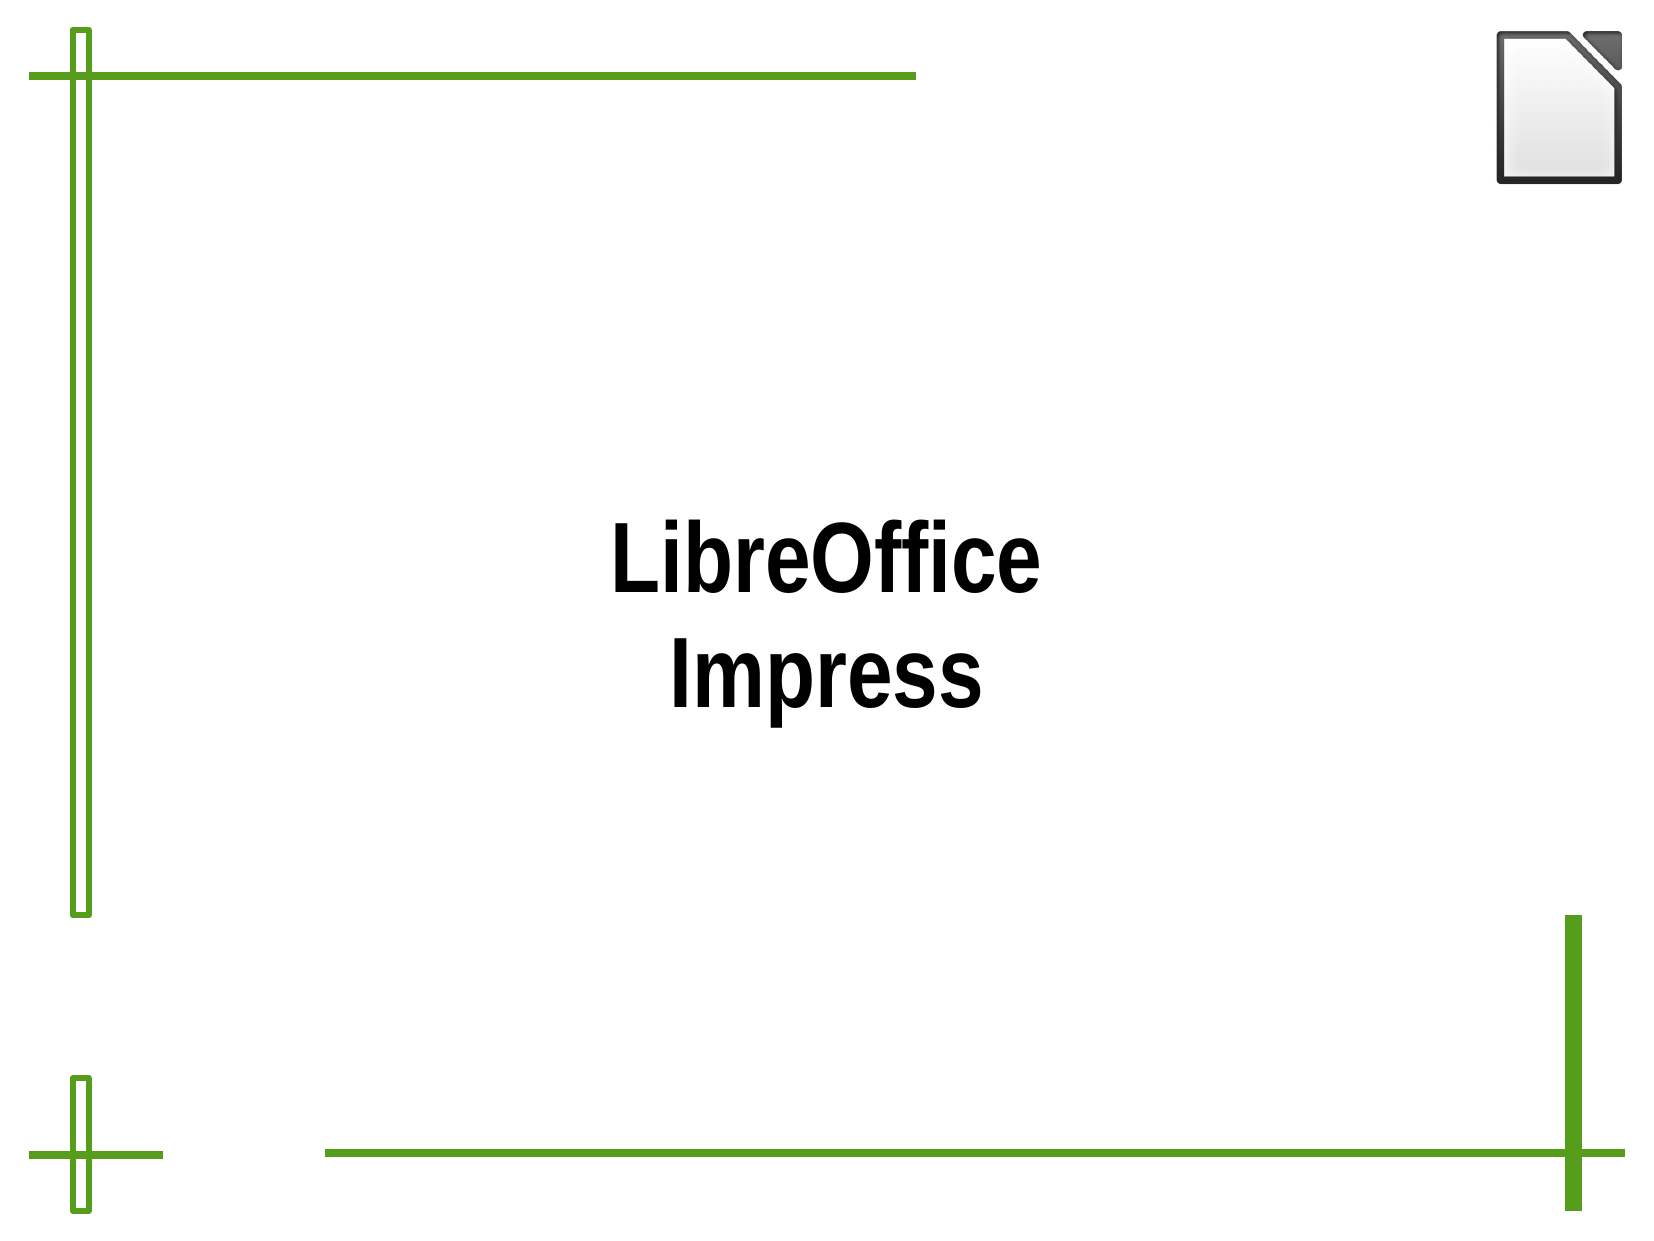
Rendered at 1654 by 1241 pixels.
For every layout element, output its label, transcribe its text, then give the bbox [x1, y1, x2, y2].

subtitle LibreOffice Impress [118, 118, 1536, 1111]
picture [1494, 29, 1624, 186]
